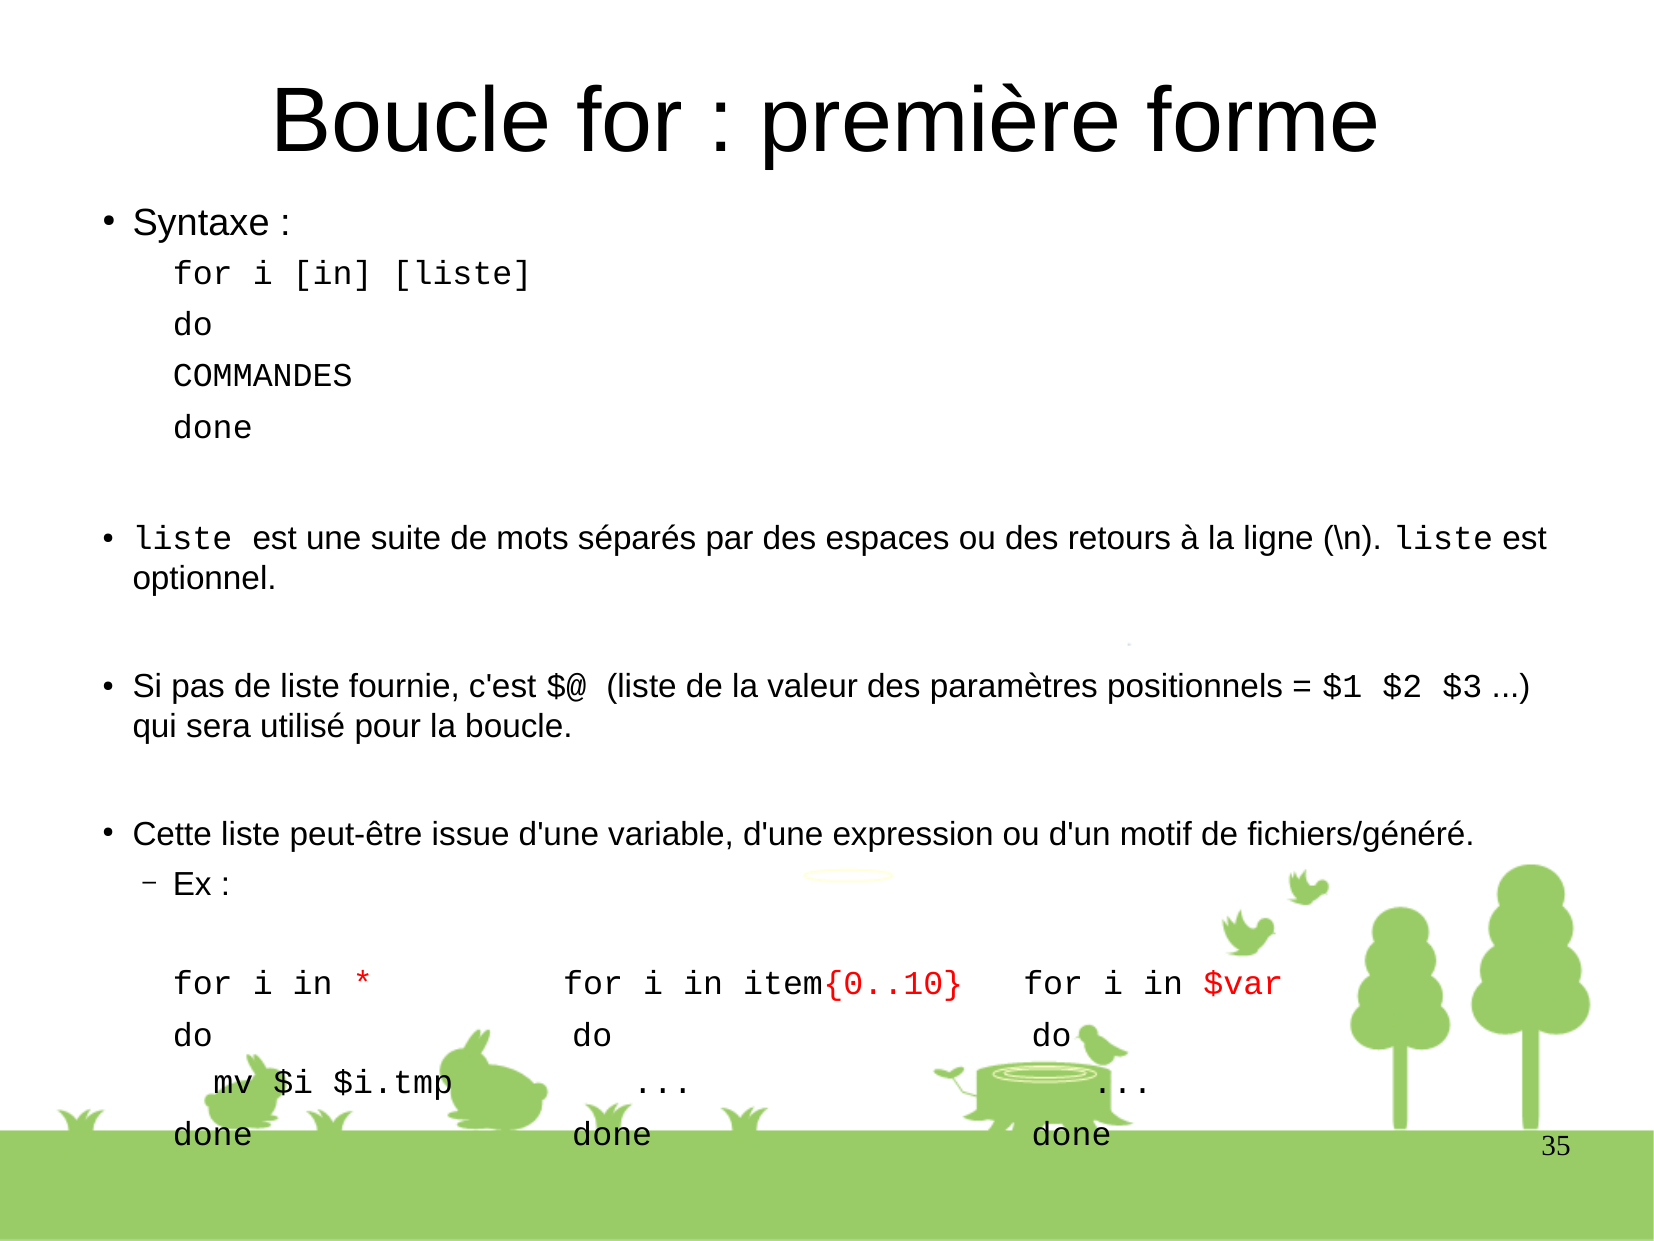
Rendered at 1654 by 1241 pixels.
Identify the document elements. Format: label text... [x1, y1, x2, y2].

picture [0, 0, 1654, 1241]
list Syntaxe : for i [in] [liste] do COMMANDES done liste est une suite de mots séparés par des espaces ou des retours à la ligne (\n). liste est optionnel. Si pas de liste fournie, c'est $@ (liste de la valeur des paramètres positionnels = $1 $2 $3 ...) qui sera utilisé pour la boucle. Cette liste peut-être issue d'une variable, d'une expression ou d'un motif de fichiers/généré. Ex : for i in * for i in item{0..10} for i in $var do do do mv $i $i.tmp ... ... done done done [92, 200, 1548, 1163]
title Boucle for : première forme [82, 49, 1571, 189]
